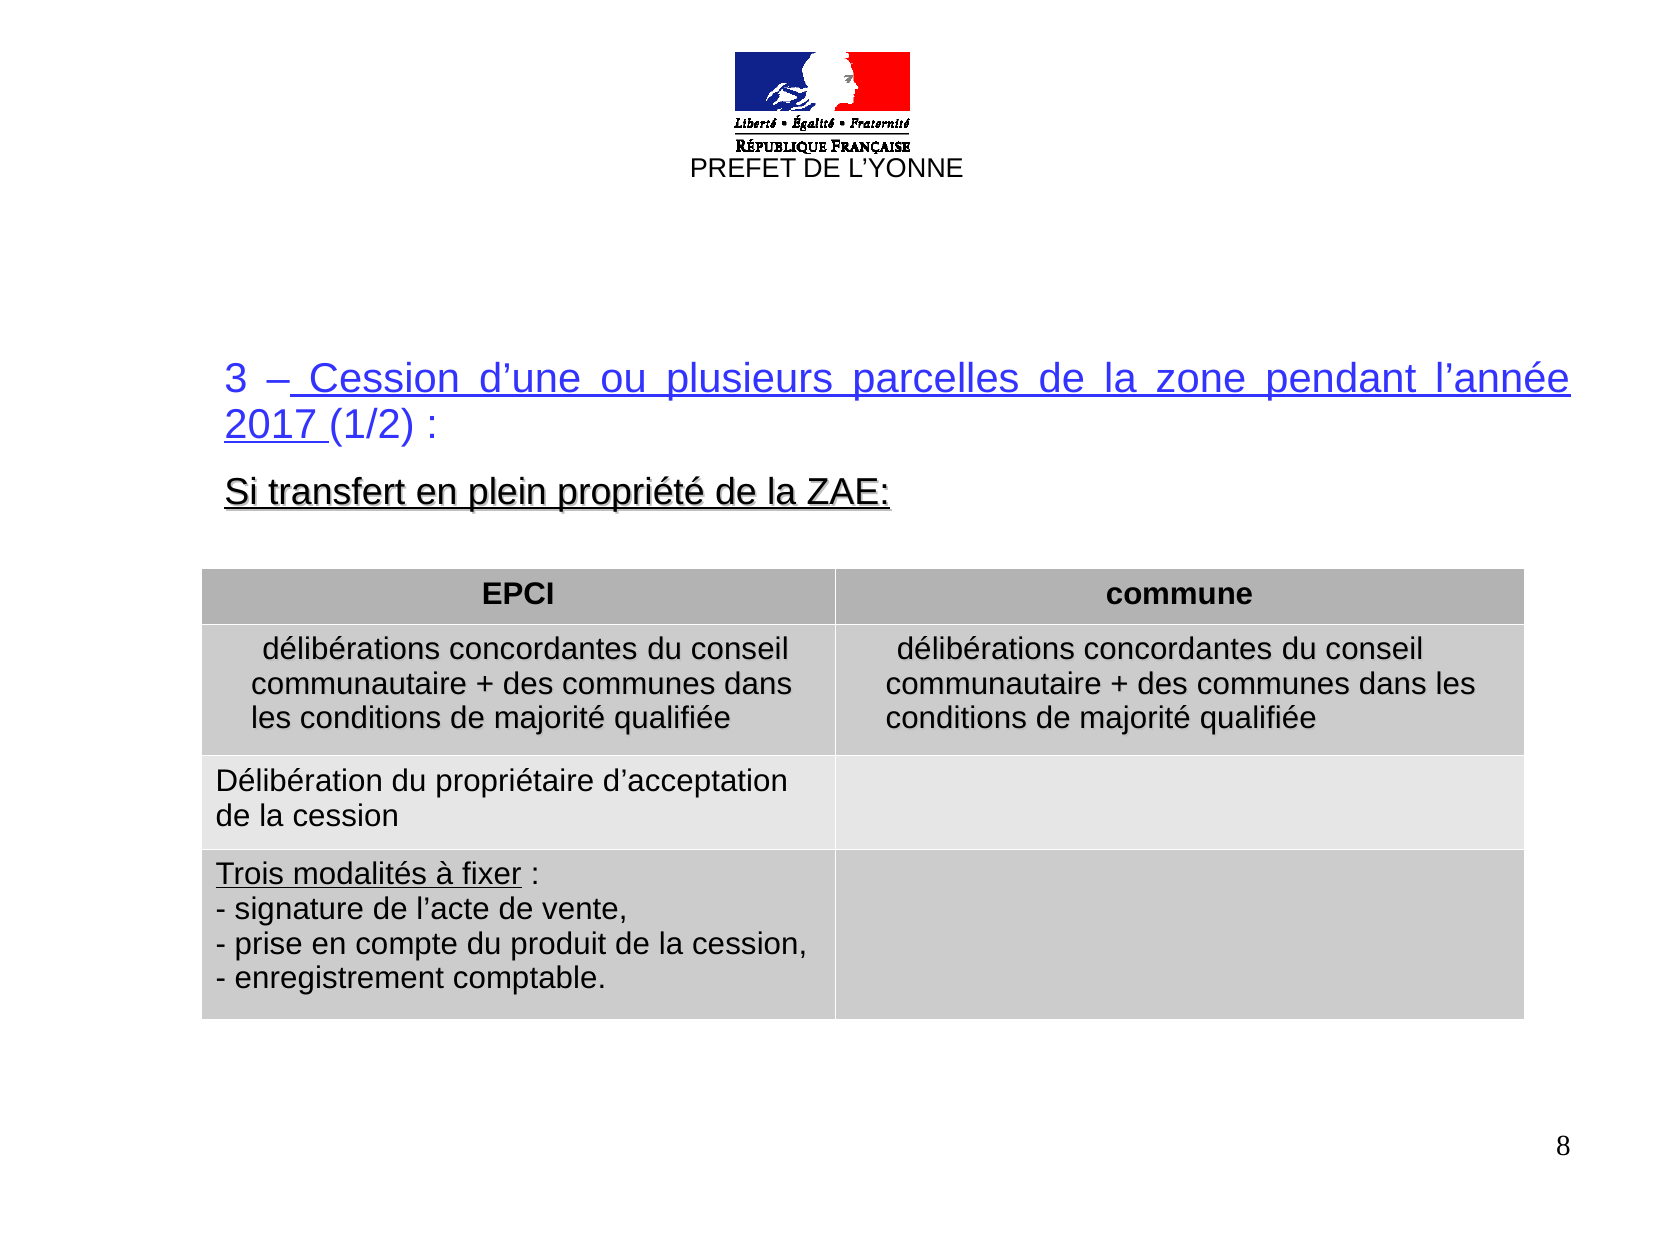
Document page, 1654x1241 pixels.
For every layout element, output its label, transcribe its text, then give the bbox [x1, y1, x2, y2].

table_header EPCI [202, 569, 835, 624]
table_cell délibérations concordantes du conseil communautaire + des communes dans les conditions de majorité qualifiée [836, 625, 1524, 755]
table_cell Délibération du propriétaire d’acceptation de la cession [202, 756, 835, 849]
table_cell [836, 756, 1524, 849]
table_cell délibérations concordantes du conseil communautaire + des communes dans les conditions de majorité qualifiée [202, 625, 835, 755]
table_cell [836, 850, 1524, 1019]
table_header commune [836, 569, 1524, 624]
list 3 – Cession d’une ou plusieurs parcelles de la zone pendant l’année 2017 (1/2) : Si transfert en plein propriété de la ZAE: [82, 212, 1571, 1170]
chart [733, 49, 910, 154]
title PREFET DE L’YONNE [82, 49, 1571, 212]
table_cell Trois modalités à fixer : - signature de l’acte de vente, - prise en compte du produit de la cession, - enregistrement comptable. [202, 850, 835, 1019]
